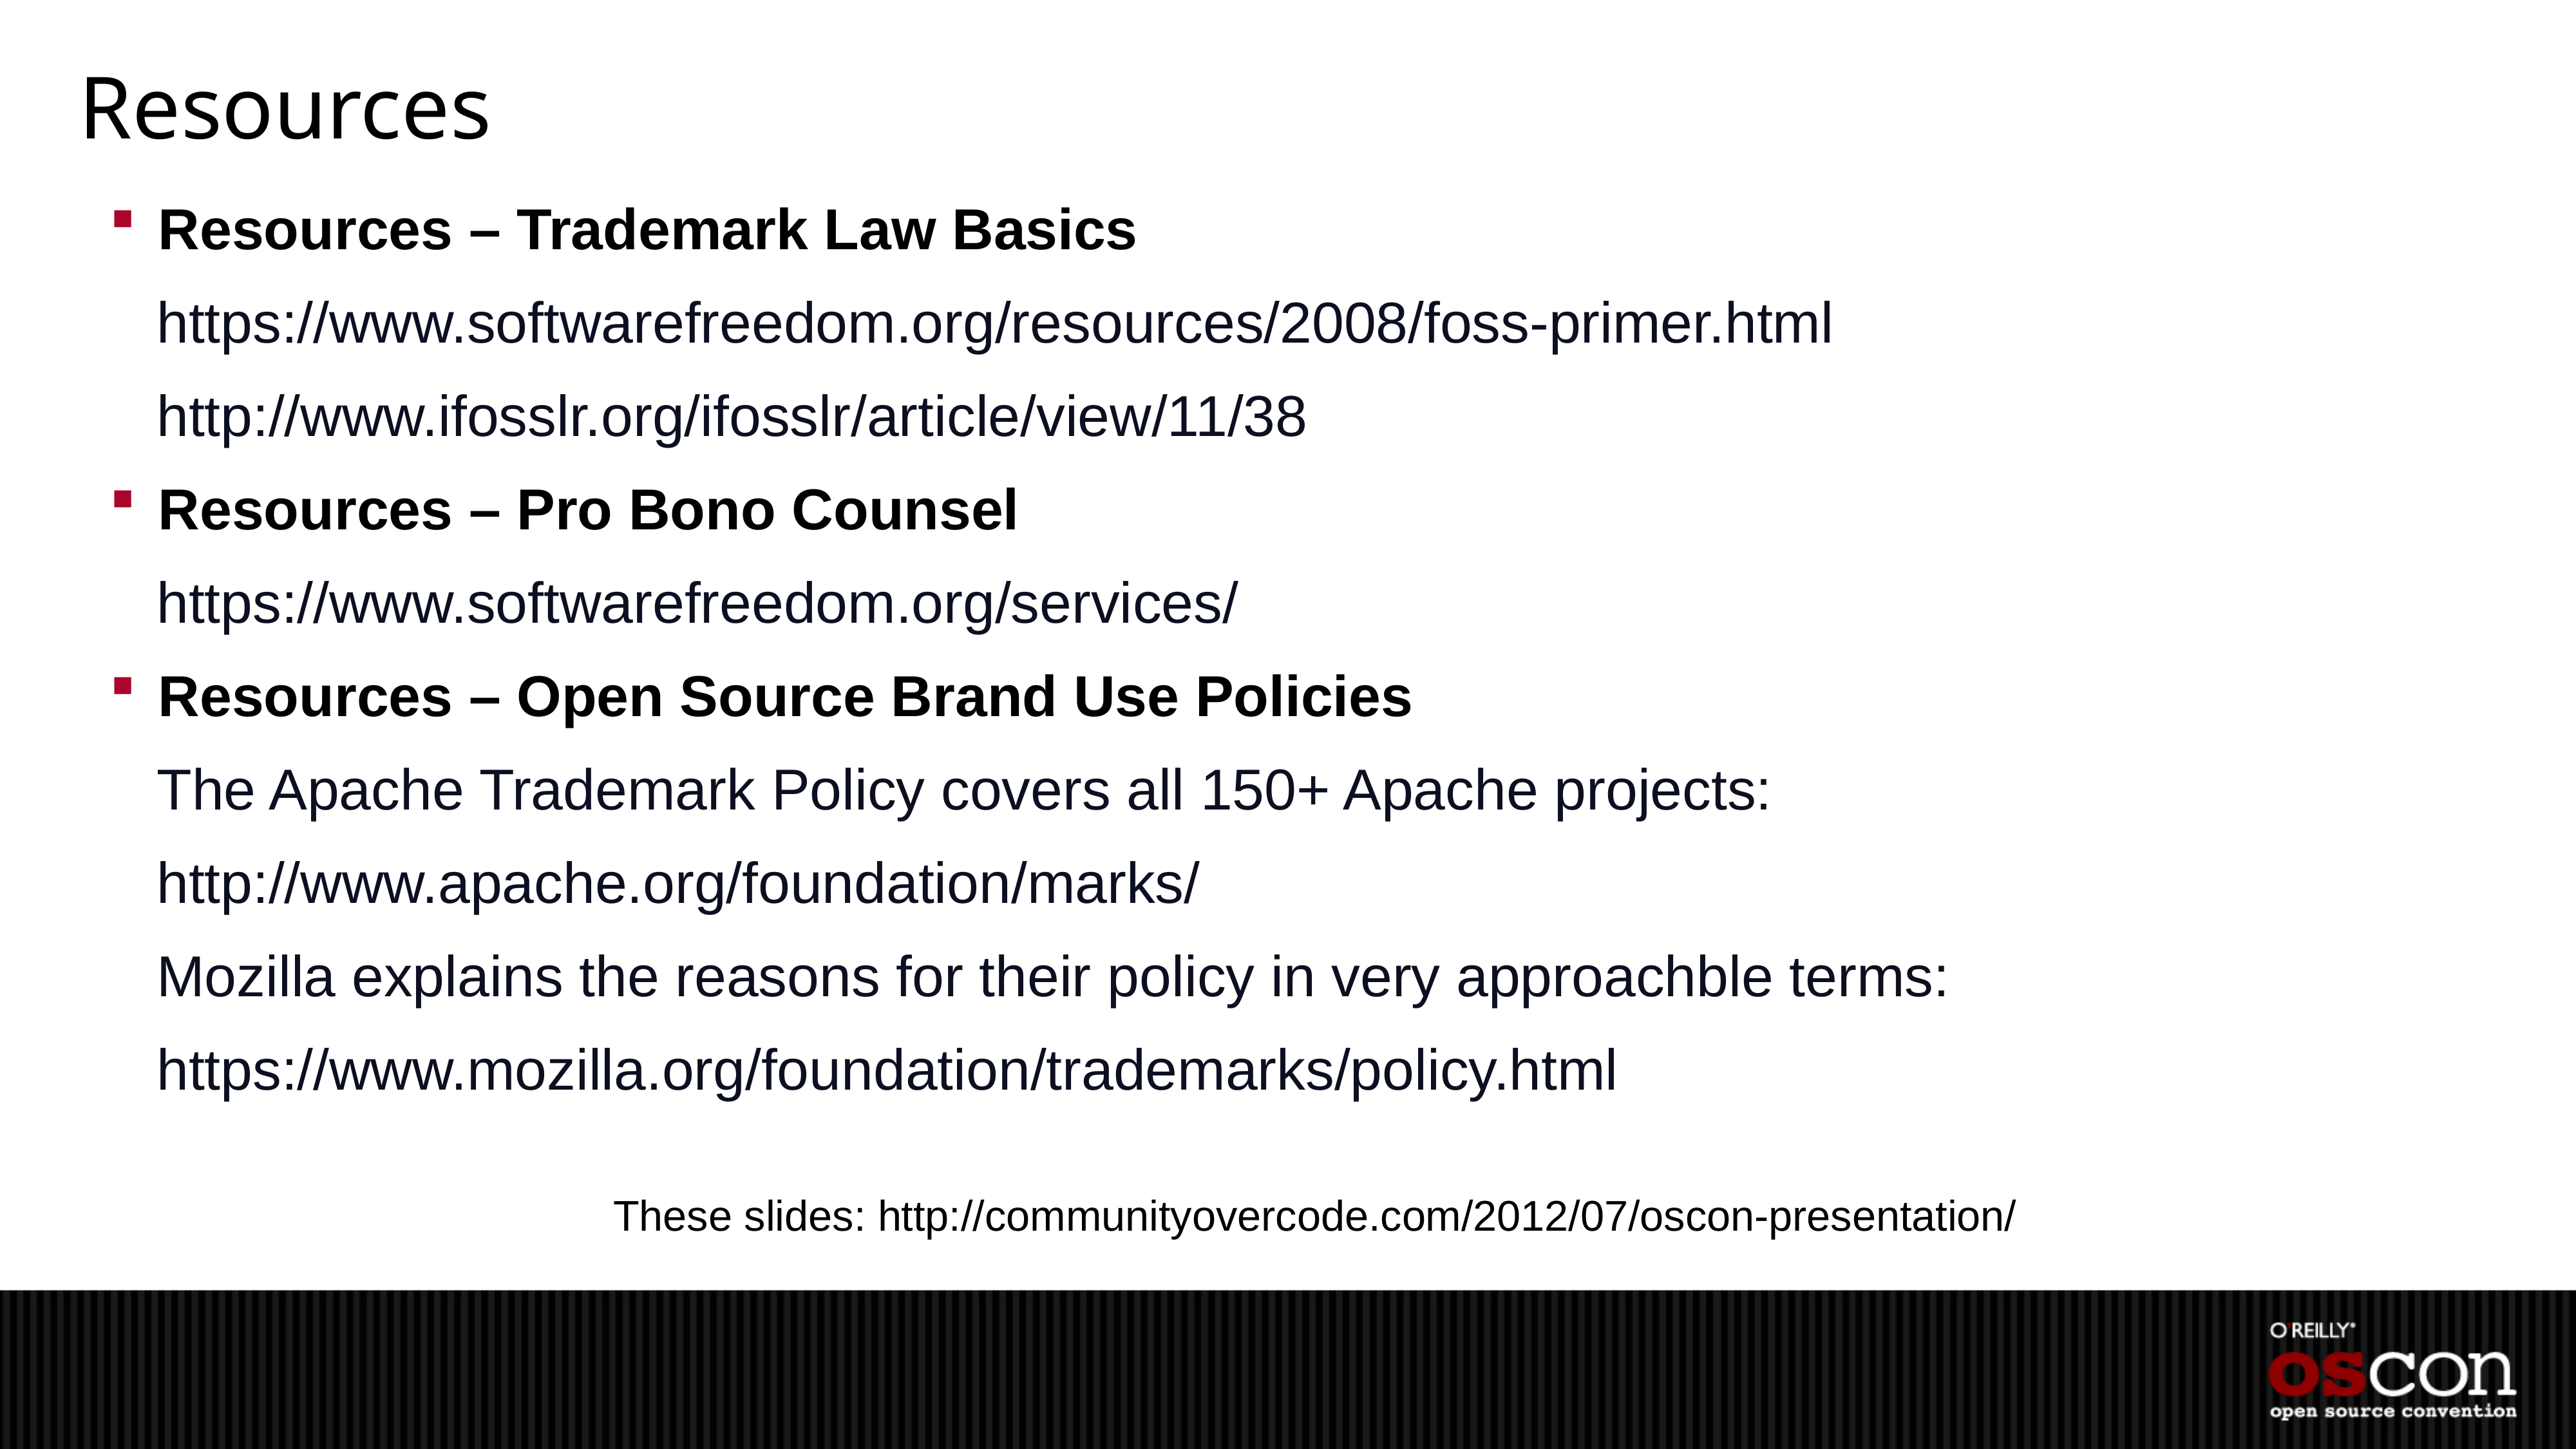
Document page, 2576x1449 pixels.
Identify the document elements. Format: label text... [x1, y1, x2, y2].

picture [0, 0, 2576, 1449]
title Resources [73, 17, 2503, 192]
list Resources – Trademark Law Basics https://www.softwarefreedom.org/resources/2008/foss-primer.html http://www.ifosslr.org/ifosslr/article/view/11/38 Resources – Pro Bono Counsel https://www.softwarefreedom.org/services/ Resources – Open Source Brand Use Policies The Apache Trademark Policy covers all 150+ Apache projects: http://www.apache.org/foundation/marks/ Mozilla explains the reasons for their policy in very approachble terms: https://www.mozilla.org/foundation/trademarks/policy.html [76, 191, 2505, 1449]
text_box These slides: http://communityovercode.com/2012/07/oscon-presentation/ [603, 1183, 2053, 1245]
